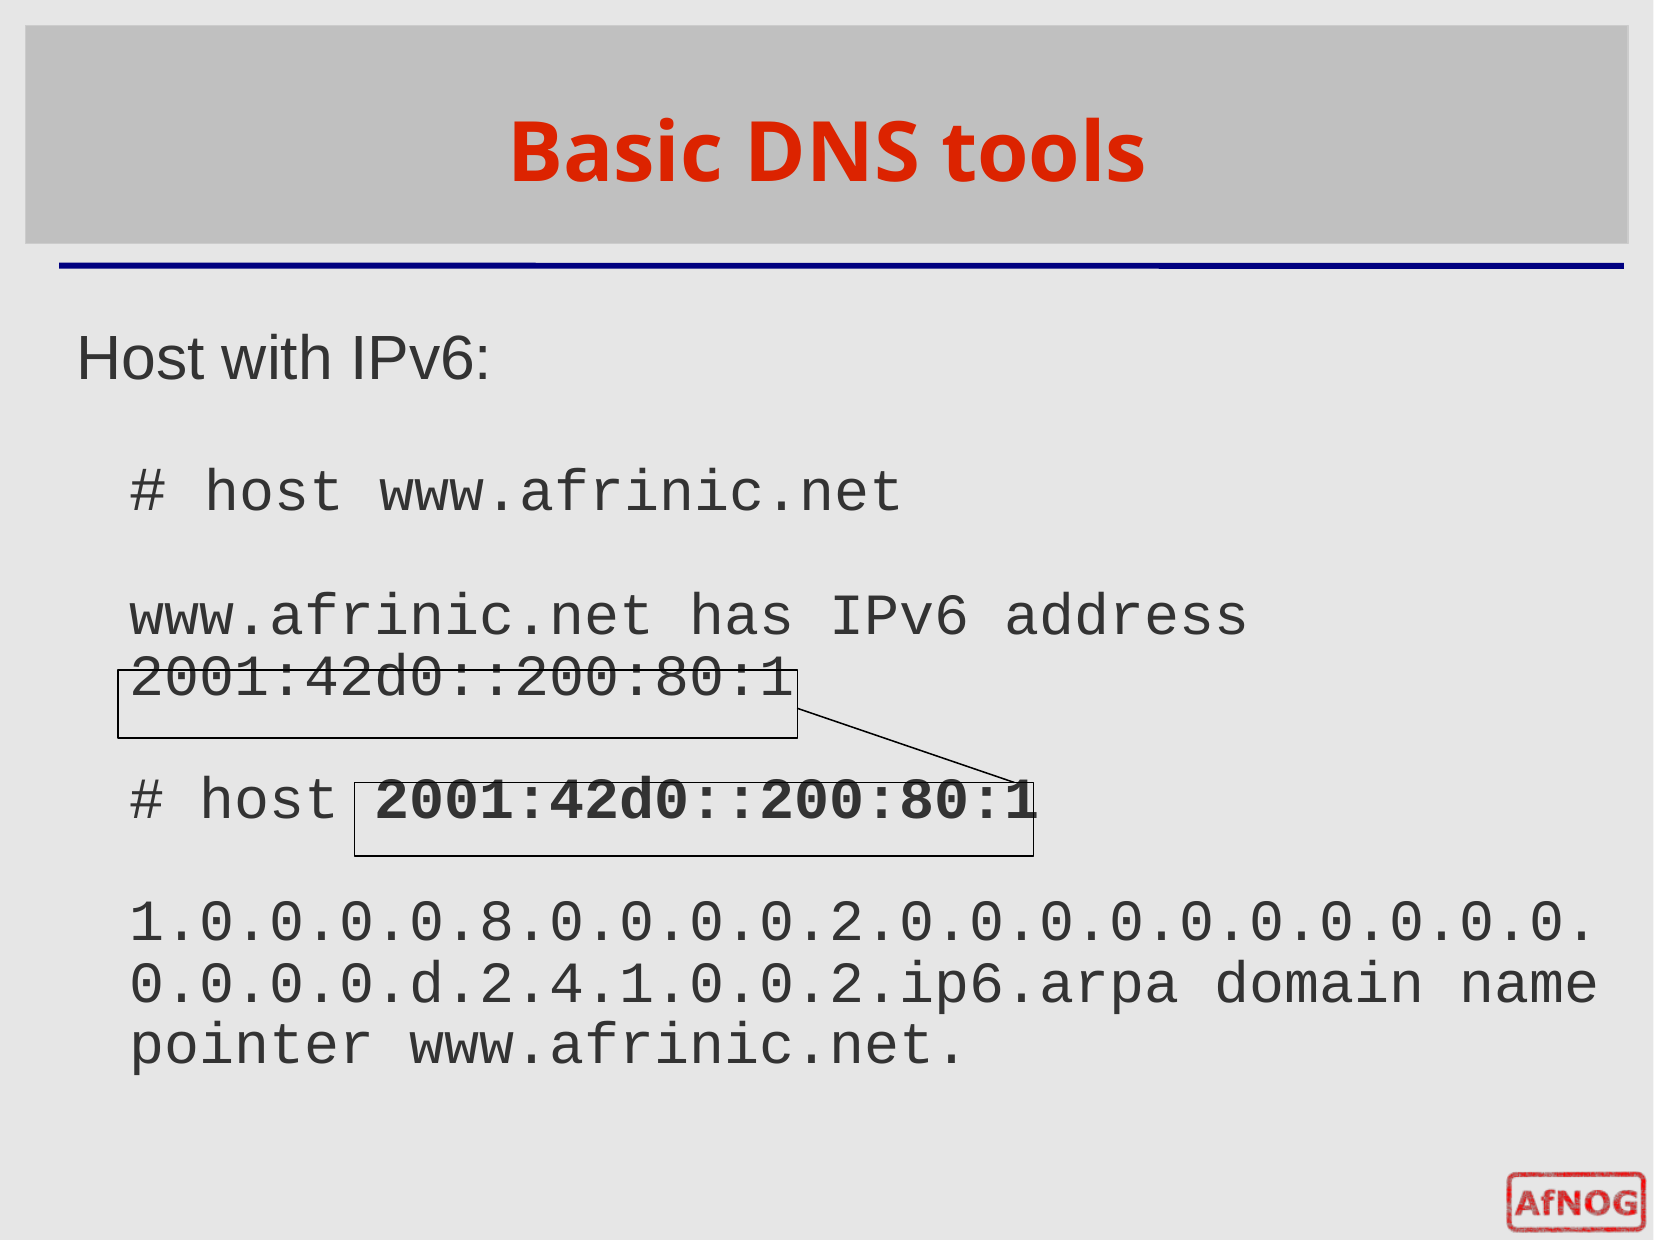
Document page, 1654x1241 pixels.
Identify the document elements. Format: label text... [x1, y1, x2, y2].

list Host with IPv6: # host www.afrinic.net www.afrinic.net has IPv6 address 2001:42d0::200:80:1 # host 2001:42d0::200:80:1 1.0.0.0.0.8.0.0.0.0.2.0.0.0.0.0.0.0.0.0.0.0.0.0.0.d.2.4.1.0.0.2.ip6.arpa domain name pointer www.afrinic.net. [59, 322, 1624, 1123]
picture [1505, 1170, 1648, 1235]
title Basic DNS tools [121, 46, 1534, 254]
